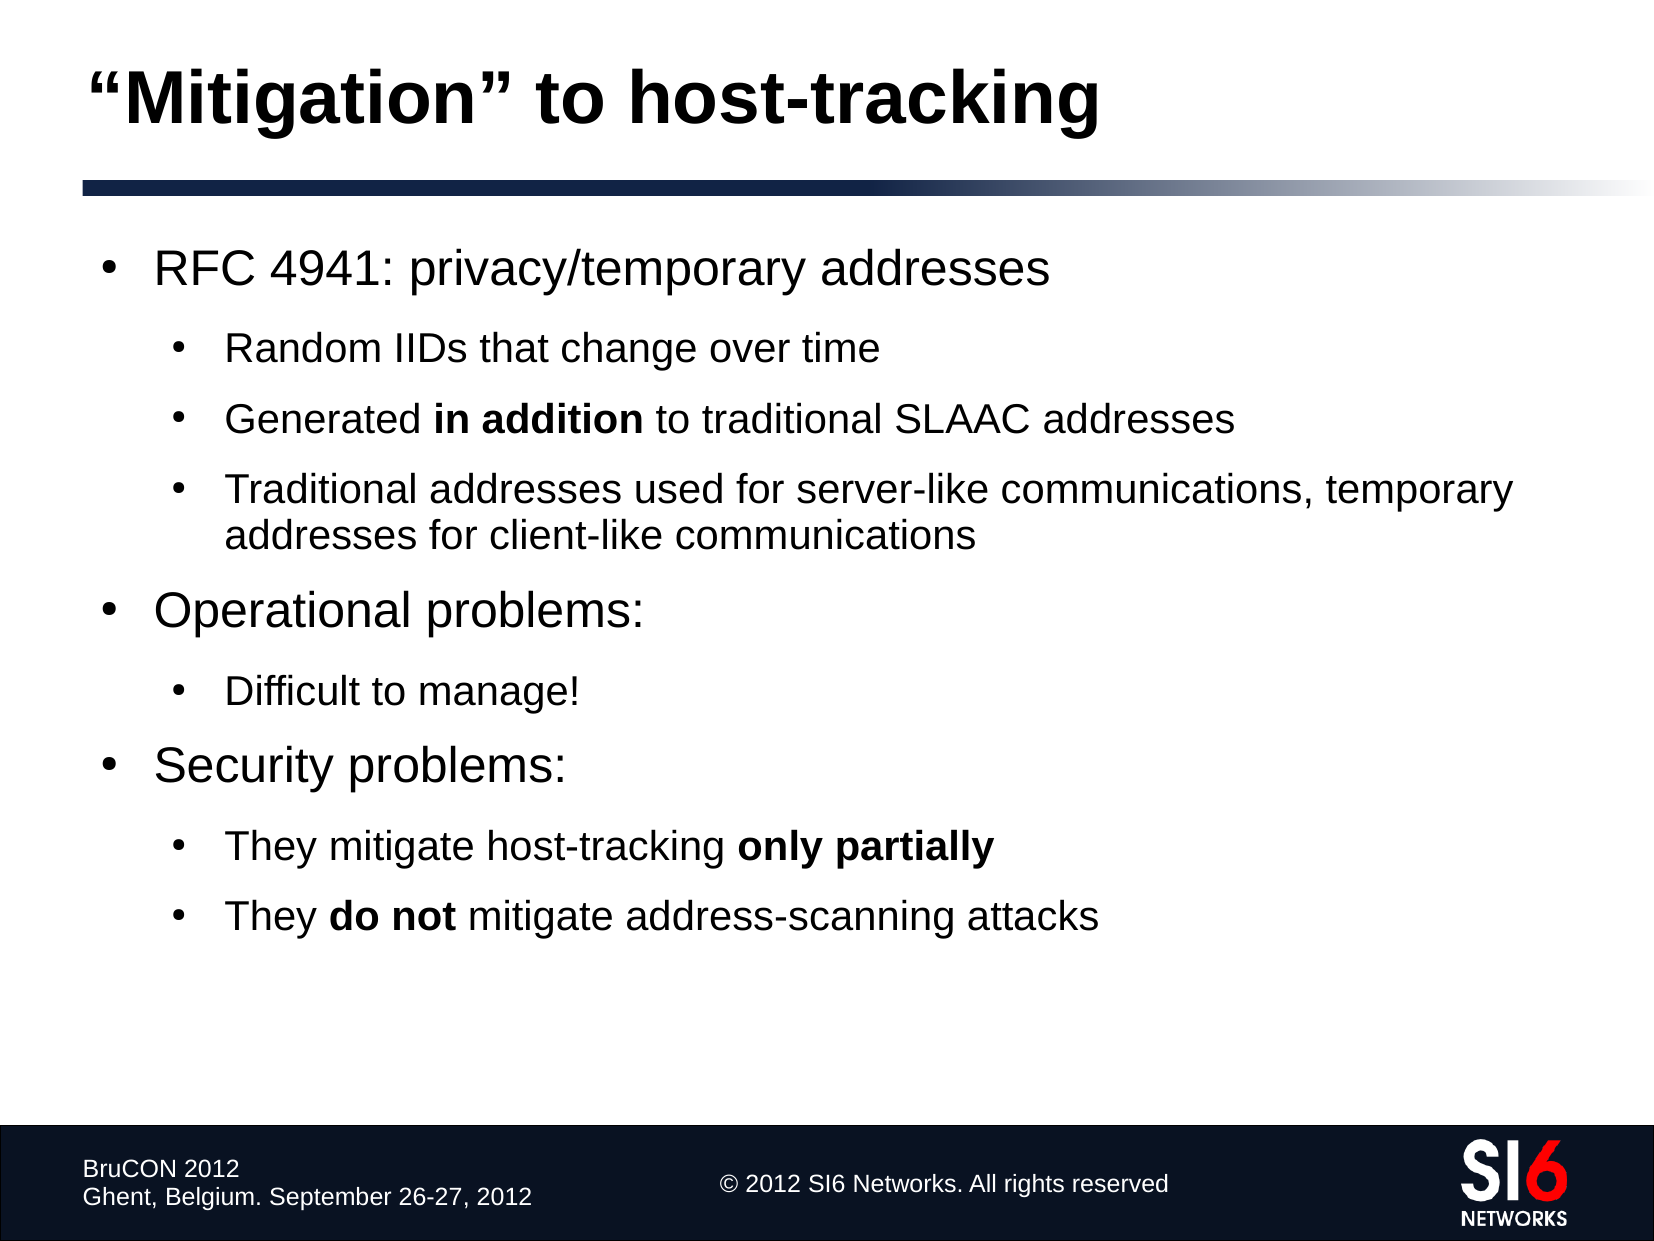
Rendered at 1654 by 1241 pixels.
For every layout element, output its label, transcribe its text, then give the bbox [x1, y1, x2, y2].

list RFC 4941: privacy/temporary addresses Random IIDs that change over time Generated in addition to traditional SLAAC addresses Traditional addresses used for server-like communications, temporary addresses for client-like communications Operational problems: Difficult to manage! Security problems: They mitigate host-tracking only partially They do not mitigate address-scanning attacks [82, 240, 1571, 1059]
picture [1461, 1139, 1567, 1226]
title “Mitigation” to host-tracking [86, 30, 1576, 166]
